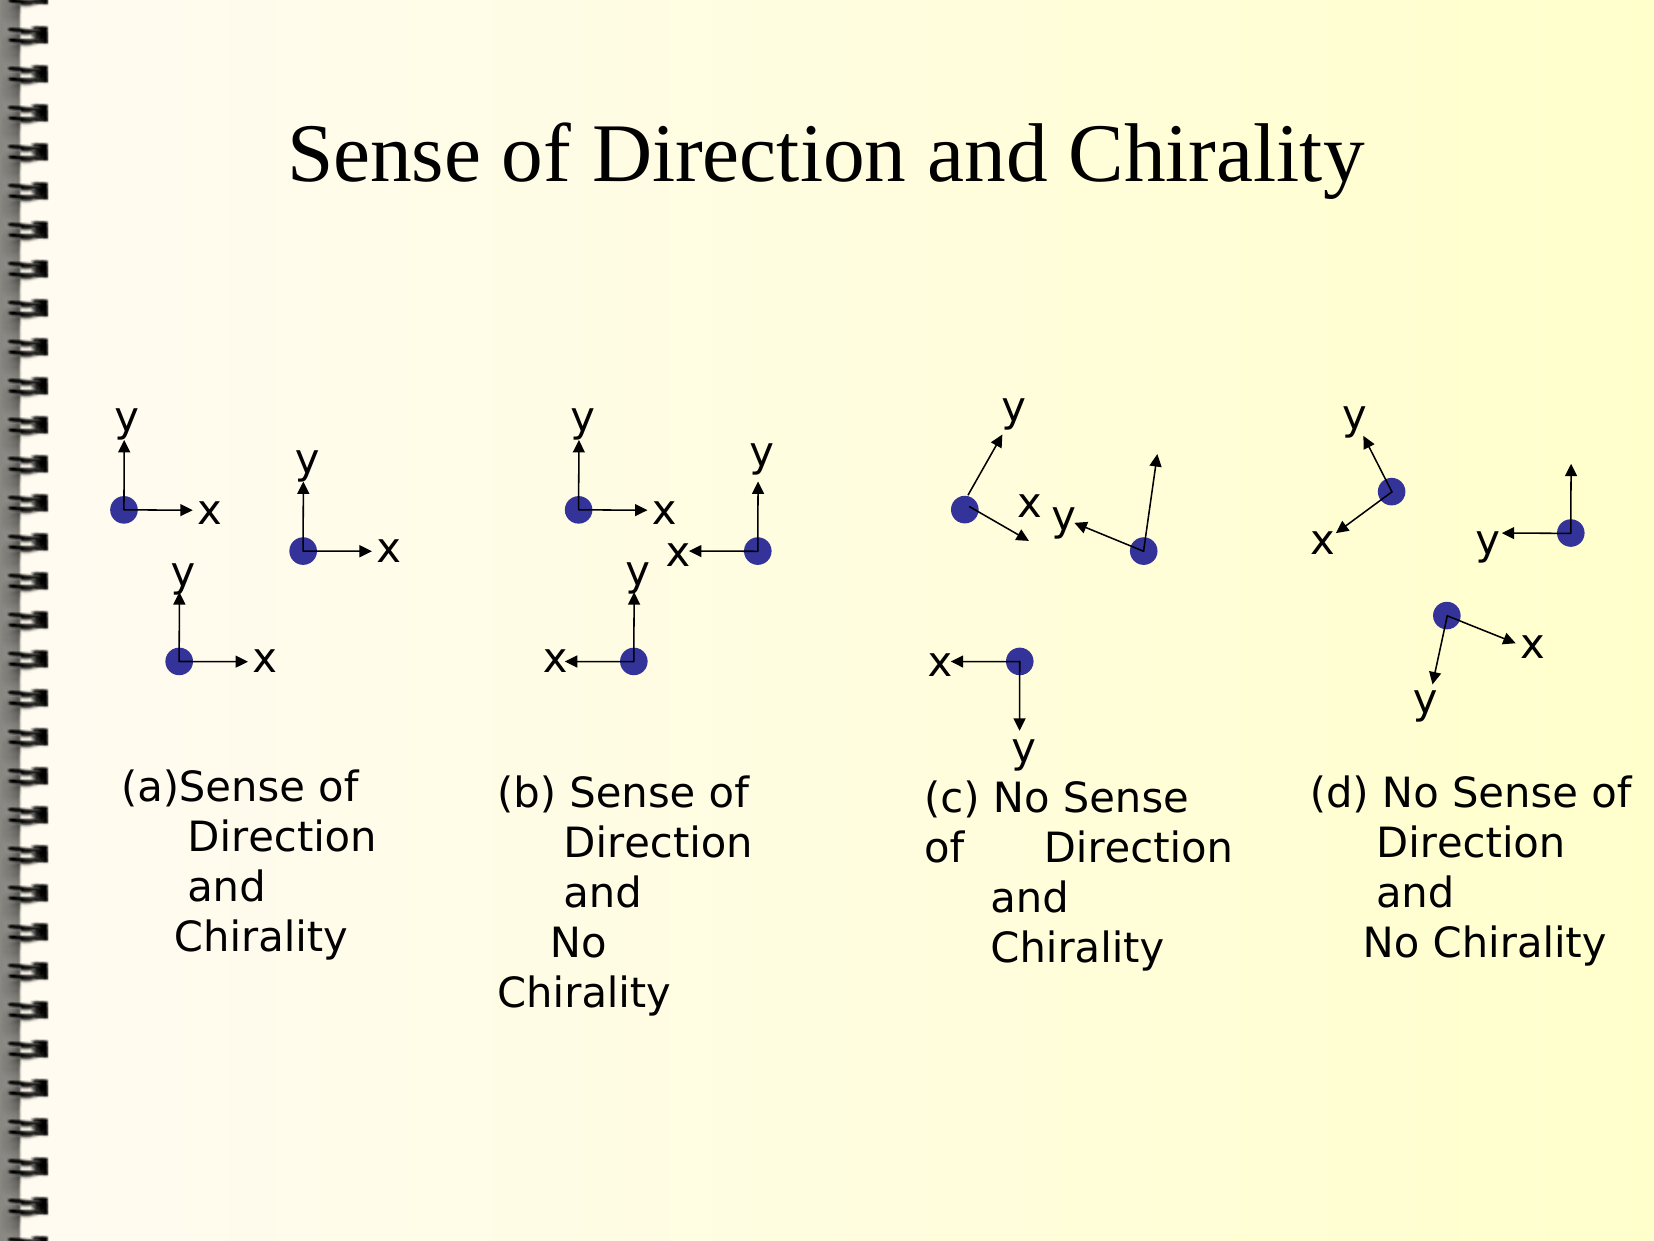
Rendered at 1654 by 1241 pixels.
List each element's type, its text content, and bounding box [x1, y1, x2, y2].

text_box (c) No Sense of Direction and Chirality [909, 762, 1254, 979]
text_box x [1505, 608, 1560, 675]
text_box x [1002, 468, 1057, 534]
text_box [1006, 647, 1034, 676]
text_box [564, 496, 593, 524]
text_box y [99, 382, 155, 448]
text_box [620, 647, 648, 676]
text_box x [1295, 505, 1350, 571]
text_box (d) No Sense of Direction and No Chirality [1295, 757, 1654, 974]
text_box [1557, 519, 1585, 547]
text_box y [1036, 481, 1092, 547]
text_box [1006, 663, 1018, 676]
text_box [744, 537, 772, 565]
text_box x [361, 513, 417, 579]
text_box [580, 496, 593, 509]
text_box y [986, 371, 1041, 438]
text_box y [155, 537, 211, 603]
text_box [125, 496, 138, 509]
text_box [744, 537, 757, 550]
text_box [165, 647, 193, 676]
text_box [1433, 601, 1461, 629]
text_box y [1327, 380, 1382, 447]
text_box x [650, 516, 706, 583]
text_box y [996, 713, 1052, 779]
text_box [620, 647, 633, 660]
text_box x [237, 623, 292, 689]
text_box x [182, 475, 237, 542]
text_box [289, 537, 317, 565]
text_box [1377, 480, 1390, 499]
text_box y [280, 423, 335, 490]
text_box y [555, 382, 611, 448]
text_box [1557, 519, 1570, 532]
text_box [1446, 618, 1460, 630]
title Sense of Direction and Chirality [82, 81, 1571, 319]
text_box x [637, 475, 692, 542]
text_box y [610, 536, 666, 602]
text_box x [528, 623, 583, 689]
text_box [304, 537, 317, 550]
picture [0, 0, 1654, 1241]
text_box y [1398, 664, 1453, 730]
text_box y [1460, 505, 1516, 571]
text_box Sense of Direction and Chirality [106, 752, 410, 968]
text_box (b) Sense of Direction and No Chirality [482, 757, 786, 1024]
text_box x [912, 626, 968, 693]
text_box [1129, 537, 1158, 565]
text_box [180, 647, 193, 660]
text_box [1131, 537, 1144, 549]
text_box [950, 495, 979, 524]
text_box y [734, 416, 790, 483]
text_box [110, 496, 138, 524]
text_box [1381, 477, 1406, 506]
